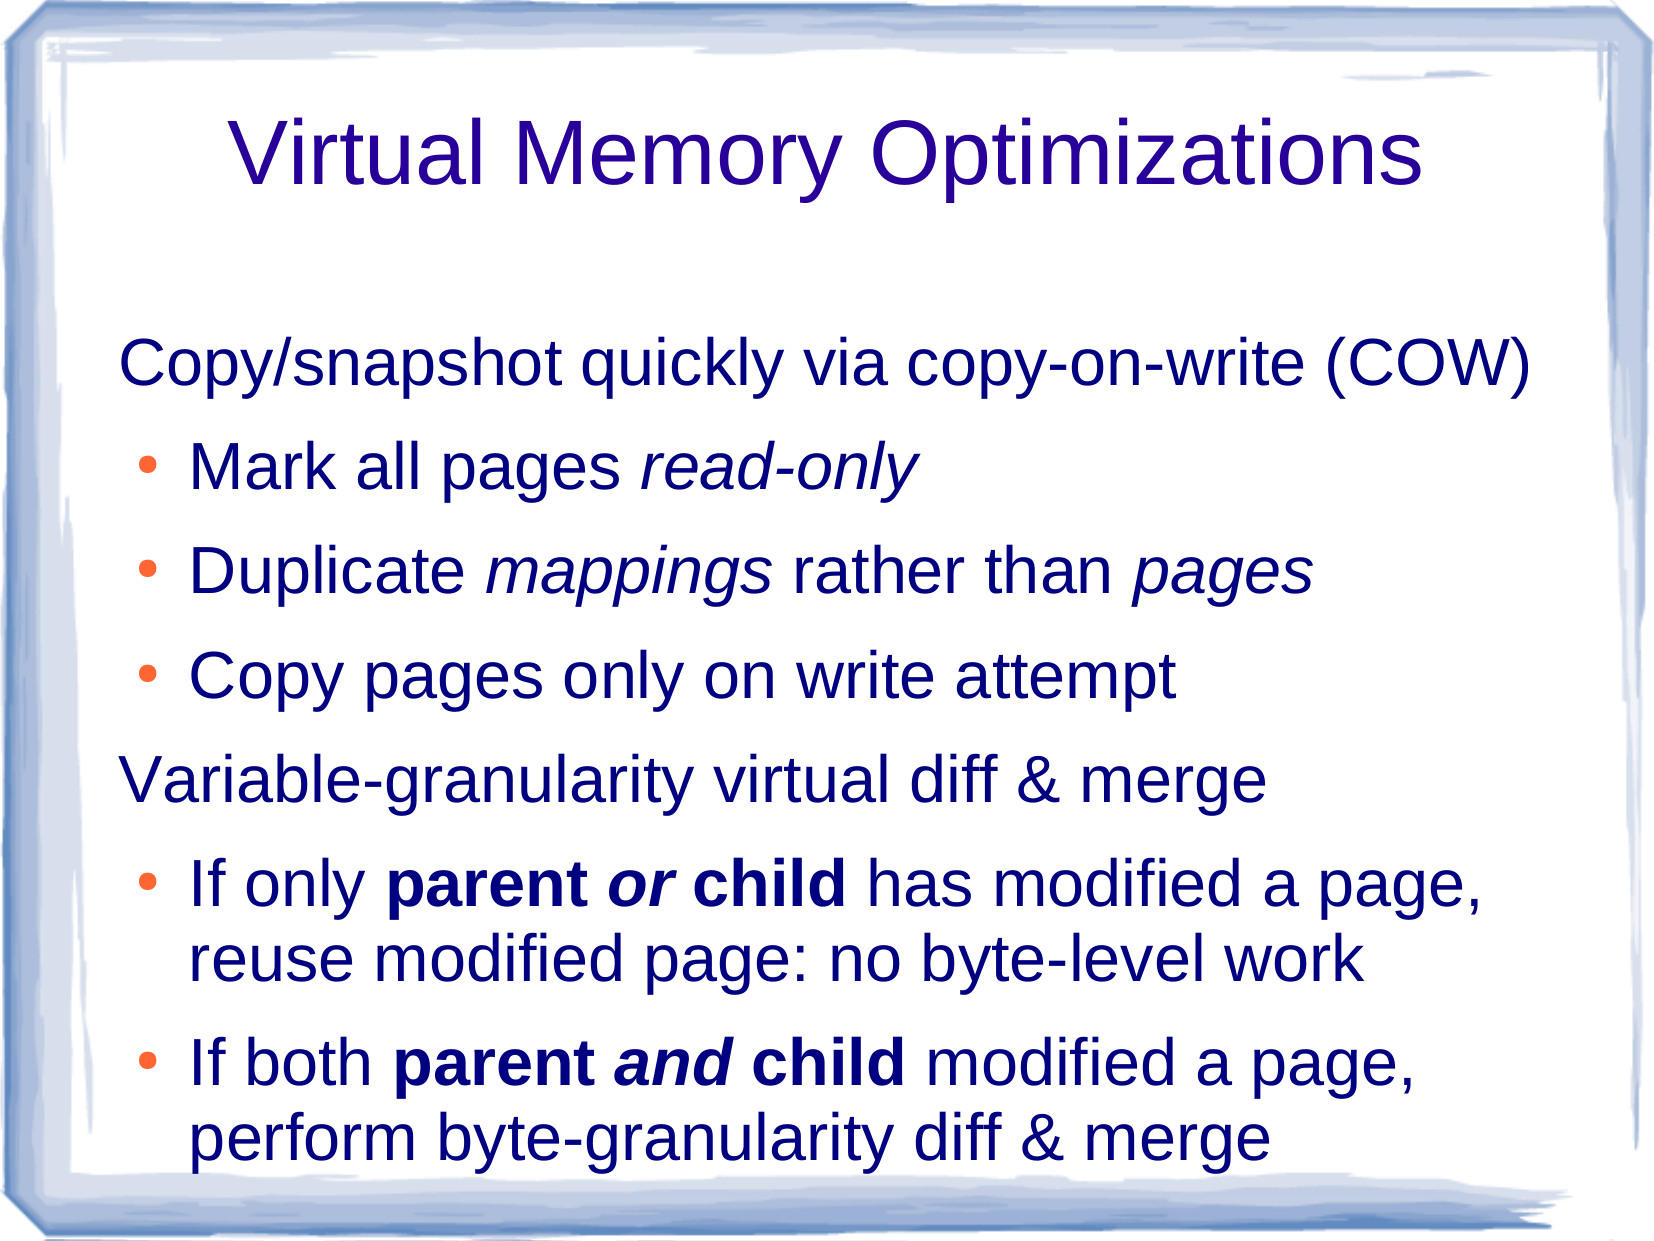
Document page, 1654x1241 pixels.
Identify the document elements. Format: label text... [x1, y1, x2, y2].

picture [0, 0, 1654, 1241]
title Virtual Memory Optimizations [82, 49, 1571, 257]
list Copy/snapshot quickly via copy-on-write (COW) Mark all pages read-only Duplicate mappings rather than pages Copy pages only on write attempt Variable-granularity virtual diff & merge If only parent or child has modified a page, reuse modified page: no byte-level work If both parent and child modified a page, perform byte-granularity diff & merge [118, 324, 1571, 1173]
